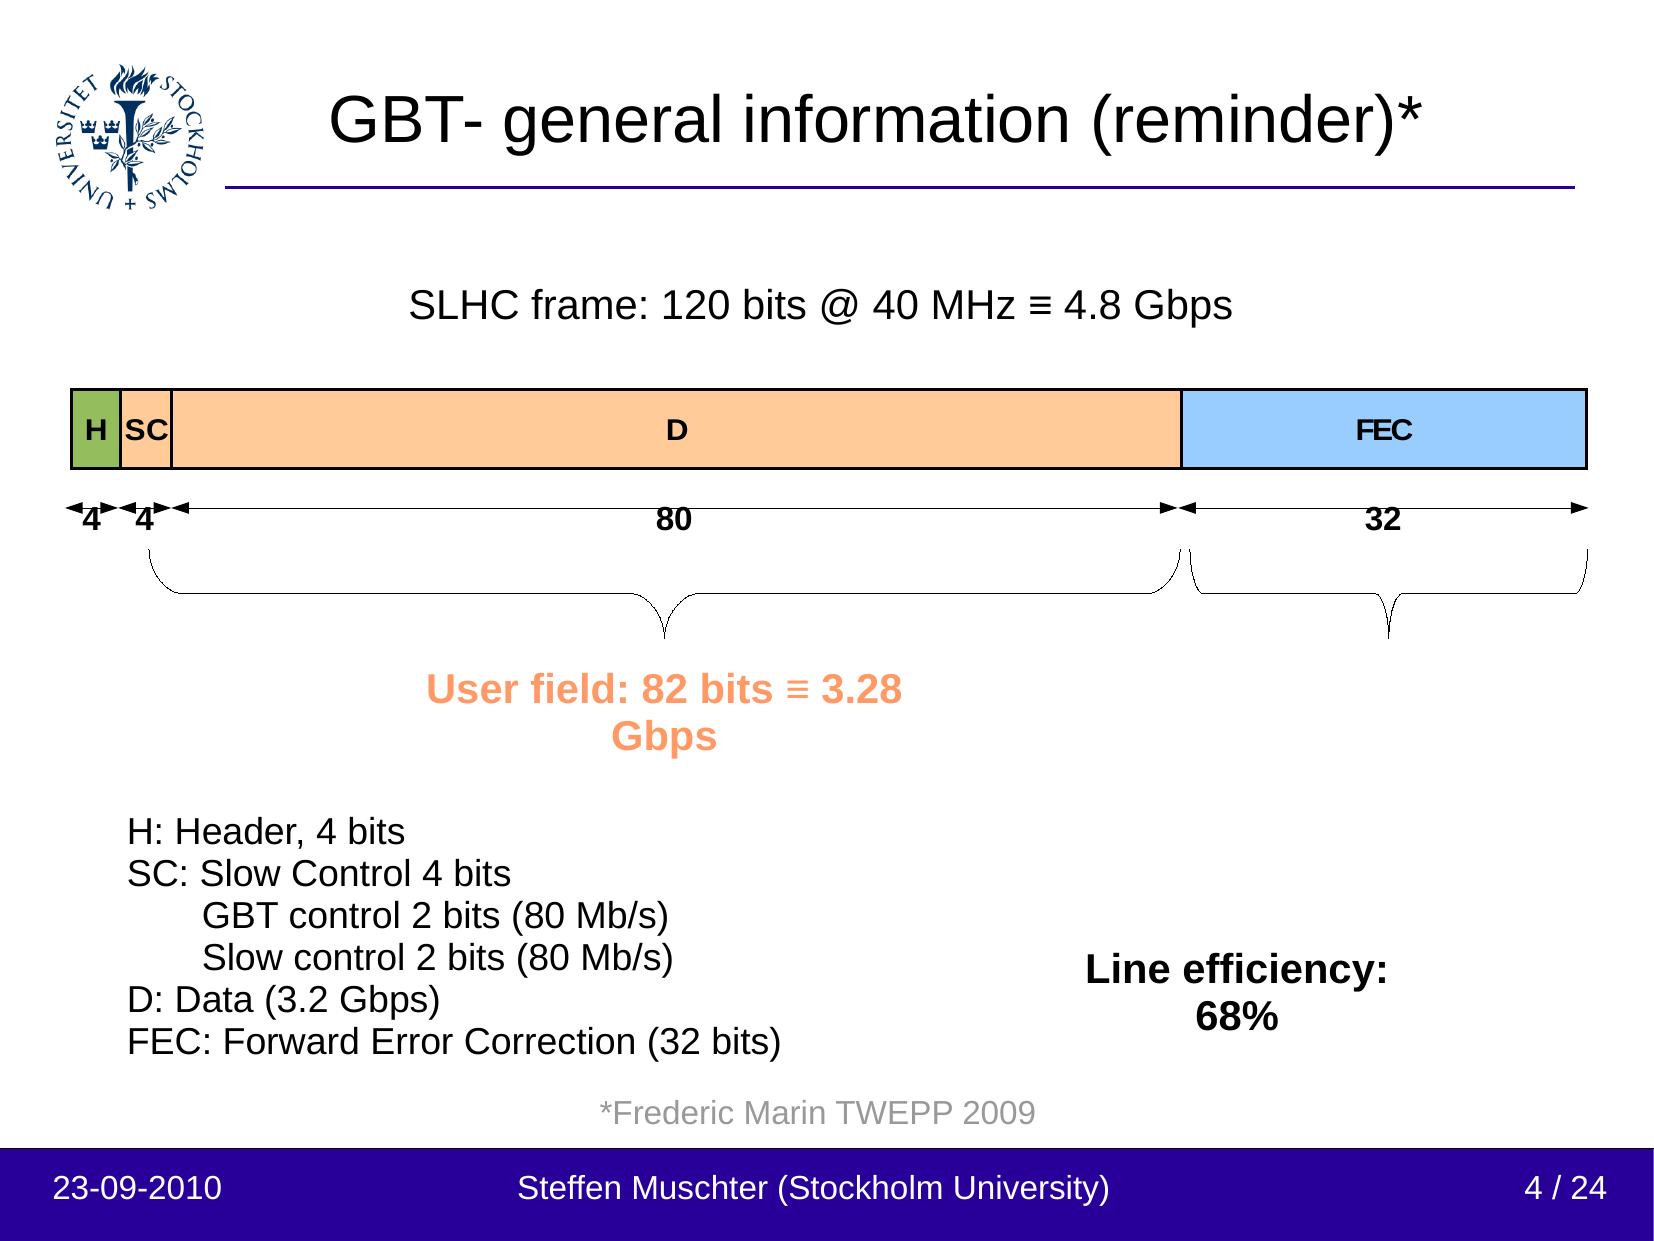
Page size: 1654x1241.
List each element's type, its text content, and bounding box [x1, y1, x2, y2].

text_box Line efficiency: 68% [1027, 938, 1447, 1047]
chart [66, 386, 1592, 473]
list SLHC frame: 120 bits @ 40 MHz ≡ 4.8 Gbps [15, 281, 1609, 358]
text_box GBT- general information (reminder)* [313, 75, 1443, 165]
text_box User field: 82 bits ≡ 3.28 Gbps [360, 658, 969, 767]
text_box *Frederic Marin TWEPP 2009 [236, 1087, 1400, 1140]
picture [54, 64, 212, 215]
text_box H: Header, 4 bits SC: Slow Control 4 bits GBT control 2 bits (80 Mb/s) Slow control 2 bits (80 Mb/s) D: Data (3.2 Gbps) FEC: Forward Error Correction (32 bits) [112, 803, 925, 1070]
text_box 4 / 24 [1403, 1162, 1623, 1215]
